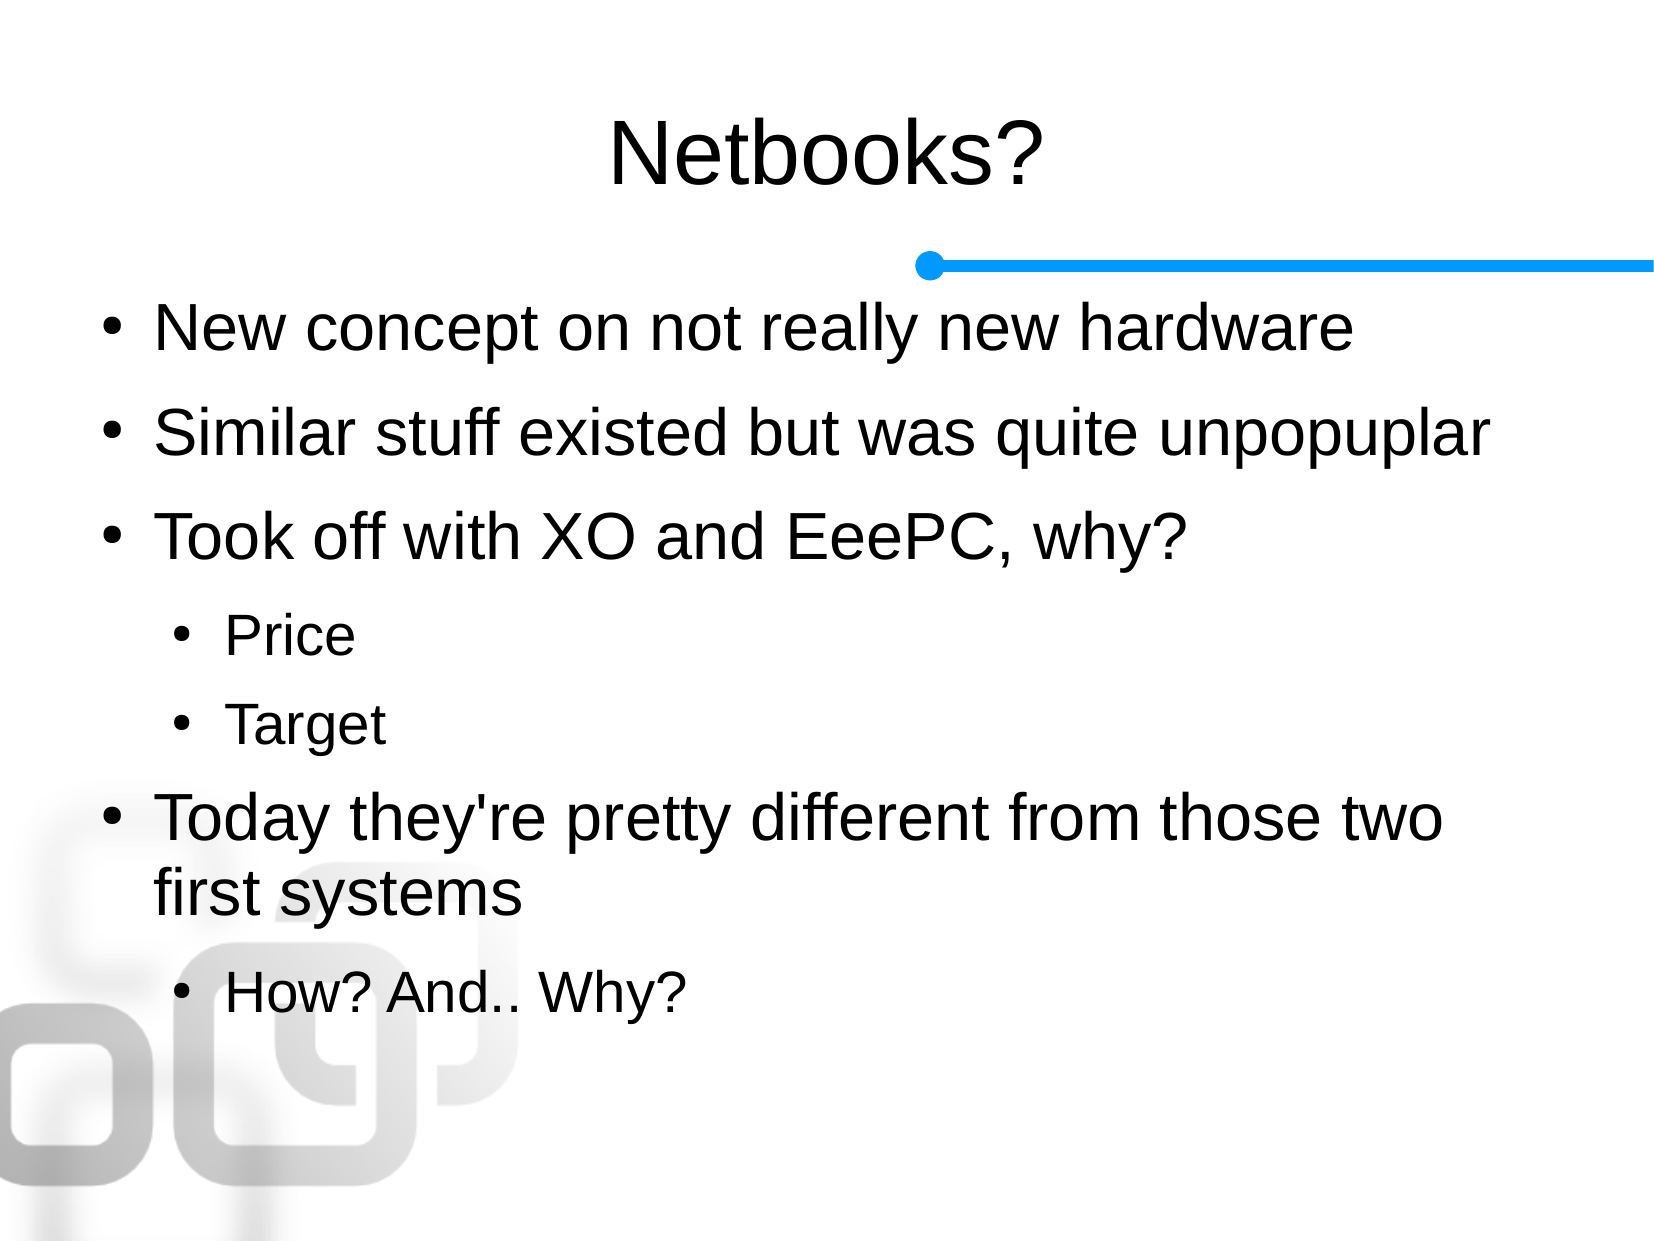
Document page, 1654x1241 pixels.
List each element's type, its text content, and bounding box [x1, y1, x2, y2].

title Netbooks? [82, 49, 1571, 257]
list New concept on not really new hardware Similar stuff existed but was quite unpopuplar Took off with XO and EeePC, why? Price Target Today they're pretty different from those two first systems How? And.. Why? [82, 290, 1571, 1109]
picture [0, 713, 709, 1241]
